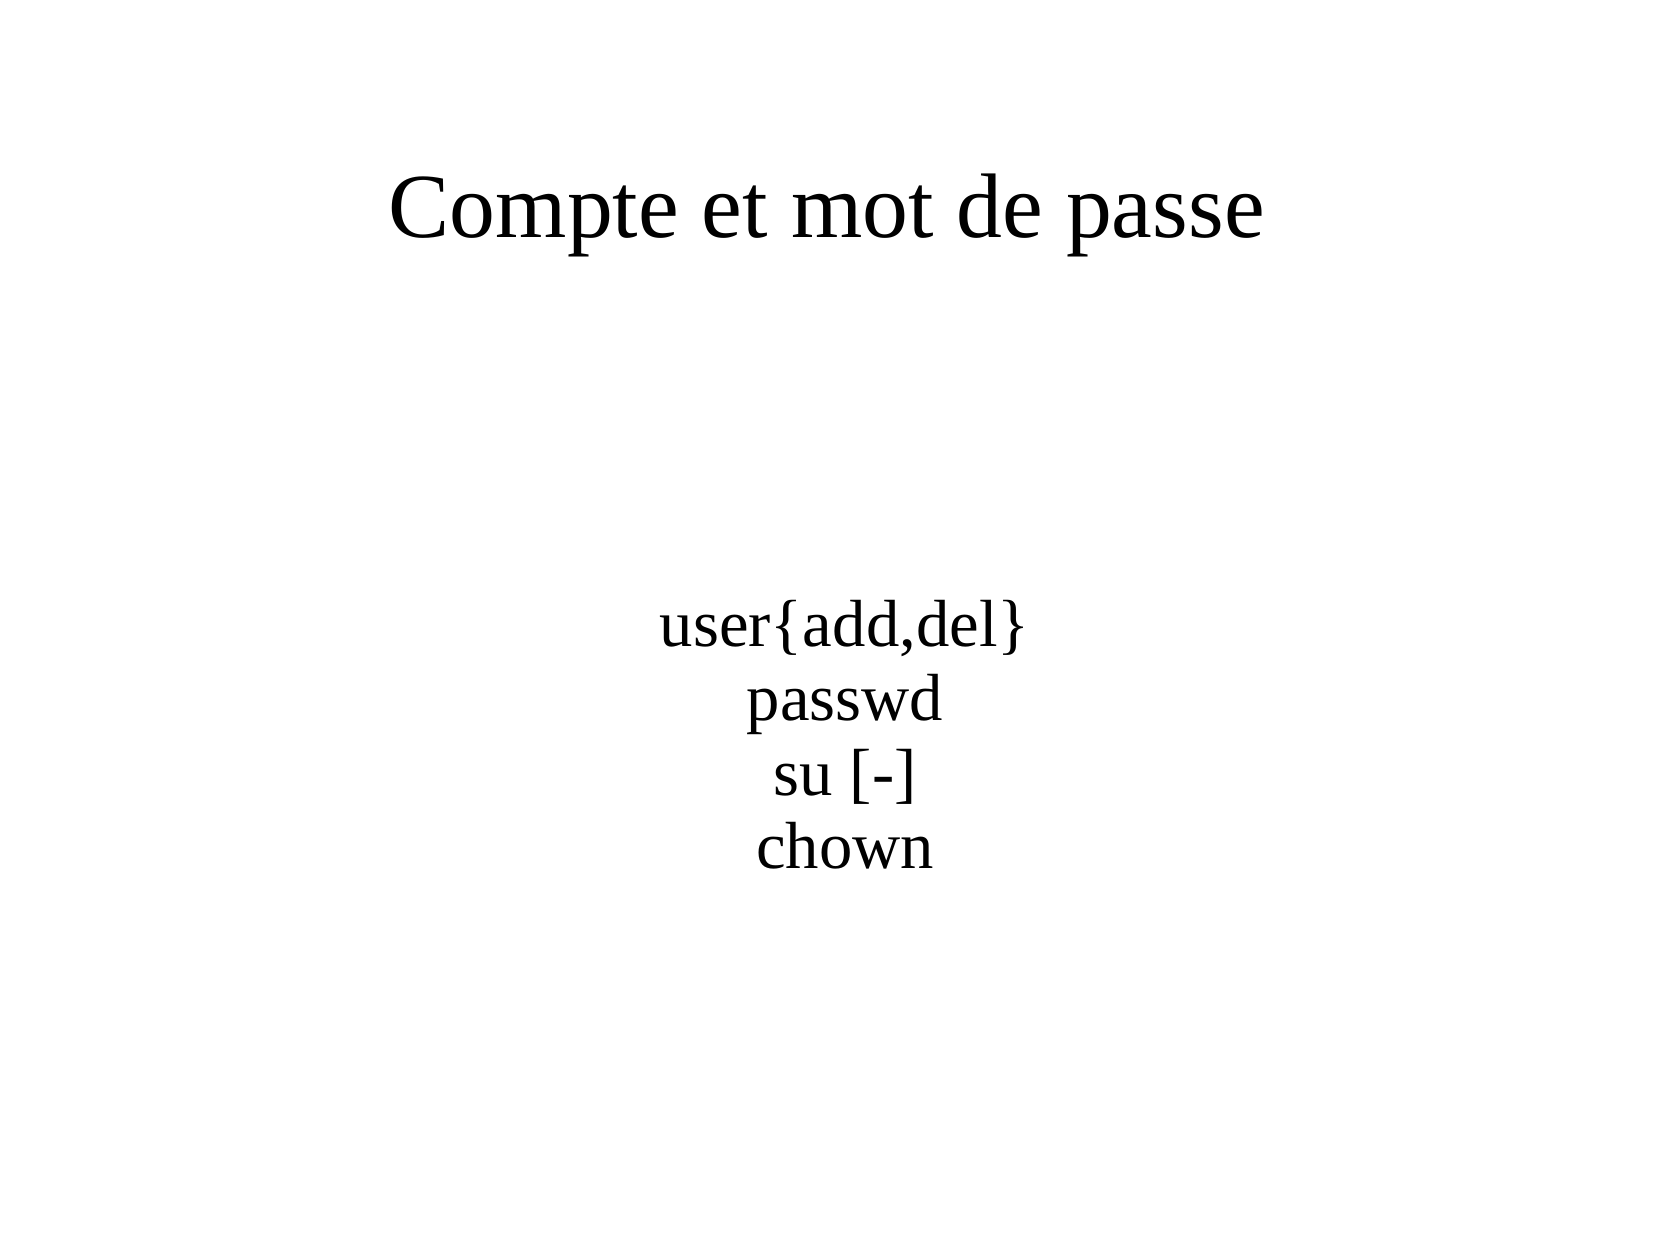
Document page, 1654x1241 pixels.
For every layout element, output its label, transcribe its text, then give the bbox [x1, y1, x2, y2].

subtitle user{add,del} passwd su [-] chown [121, 344, 1534, 1127]
title Compte et mot de passe [121, 102, 1534, 311]
